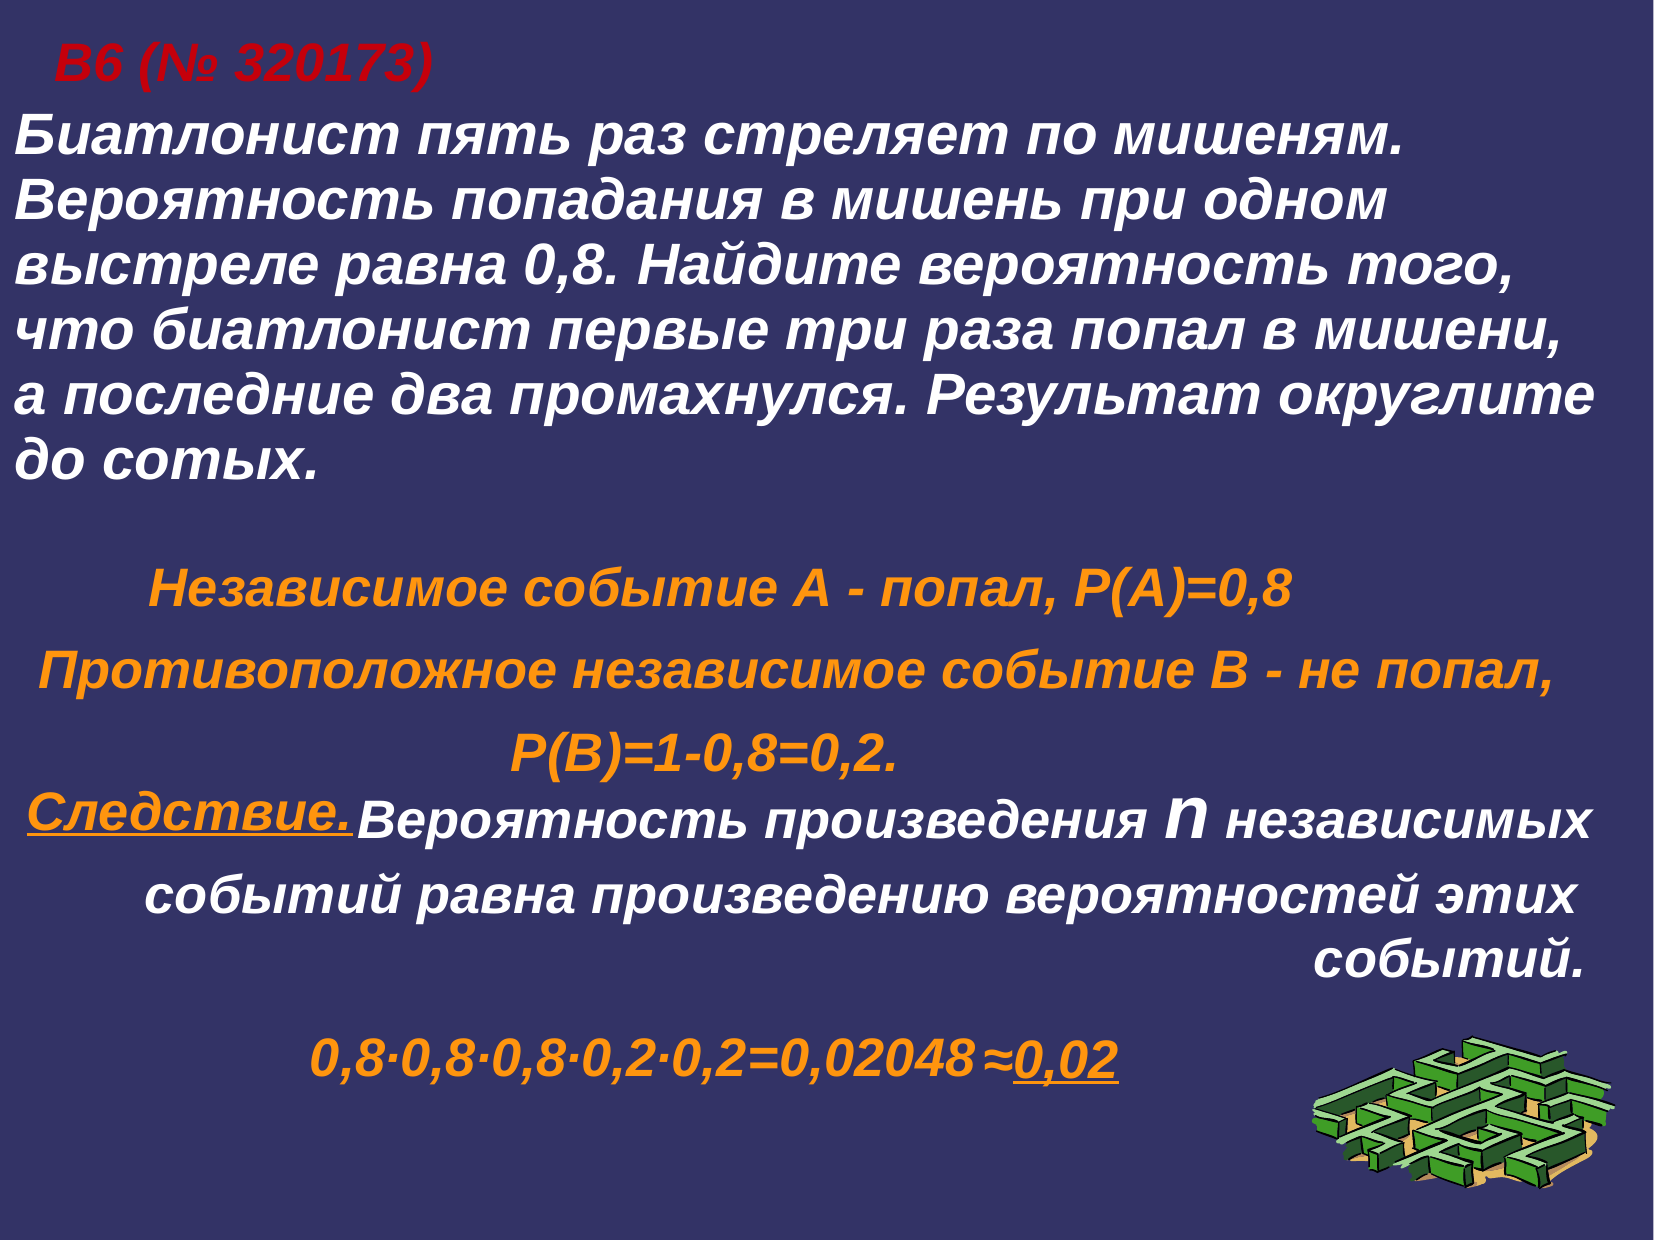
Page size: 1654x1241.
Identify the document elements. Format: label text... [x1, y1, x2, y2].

text_box событий. [1299, 921, 1617, 998]
text_box Вероятность произведения n независимых [342, 763, 1609, 863]
text_box событий равна произведению вероятностей этих [130, 856, 1595, 934]
text_box Биатлонист пять раз стреляет по мишеням. Вероятность попадания в мишень при одном выстреле равна 0,8. Найдите вероятность того, что биатлонист первые три раза попал в мишени, а последние два промахнулся. Результат округлите до сотых. [0, 94, 1613, 507]
text_box 0,8∙0,8∙0,8∙0,2∙0,2=0,02048 [295, 1019, 1016, 1097]
text_box Следствие. [11, 773, 342, 851]
text_box Независимое событие А - попал, Р(А)=0,8 [133, 549, 1418, 626]
text_box ≈0,02 [968, 1022, 1359, 1099]
text_box B6 (№ 320173) [39, 24, 556, 94]
text_box Р(В)=1-0,8=0,2. [496, 714, 915, 763]
text_box Противоположное независимое событие В - не попал, [23, 632, 1654, 709]
